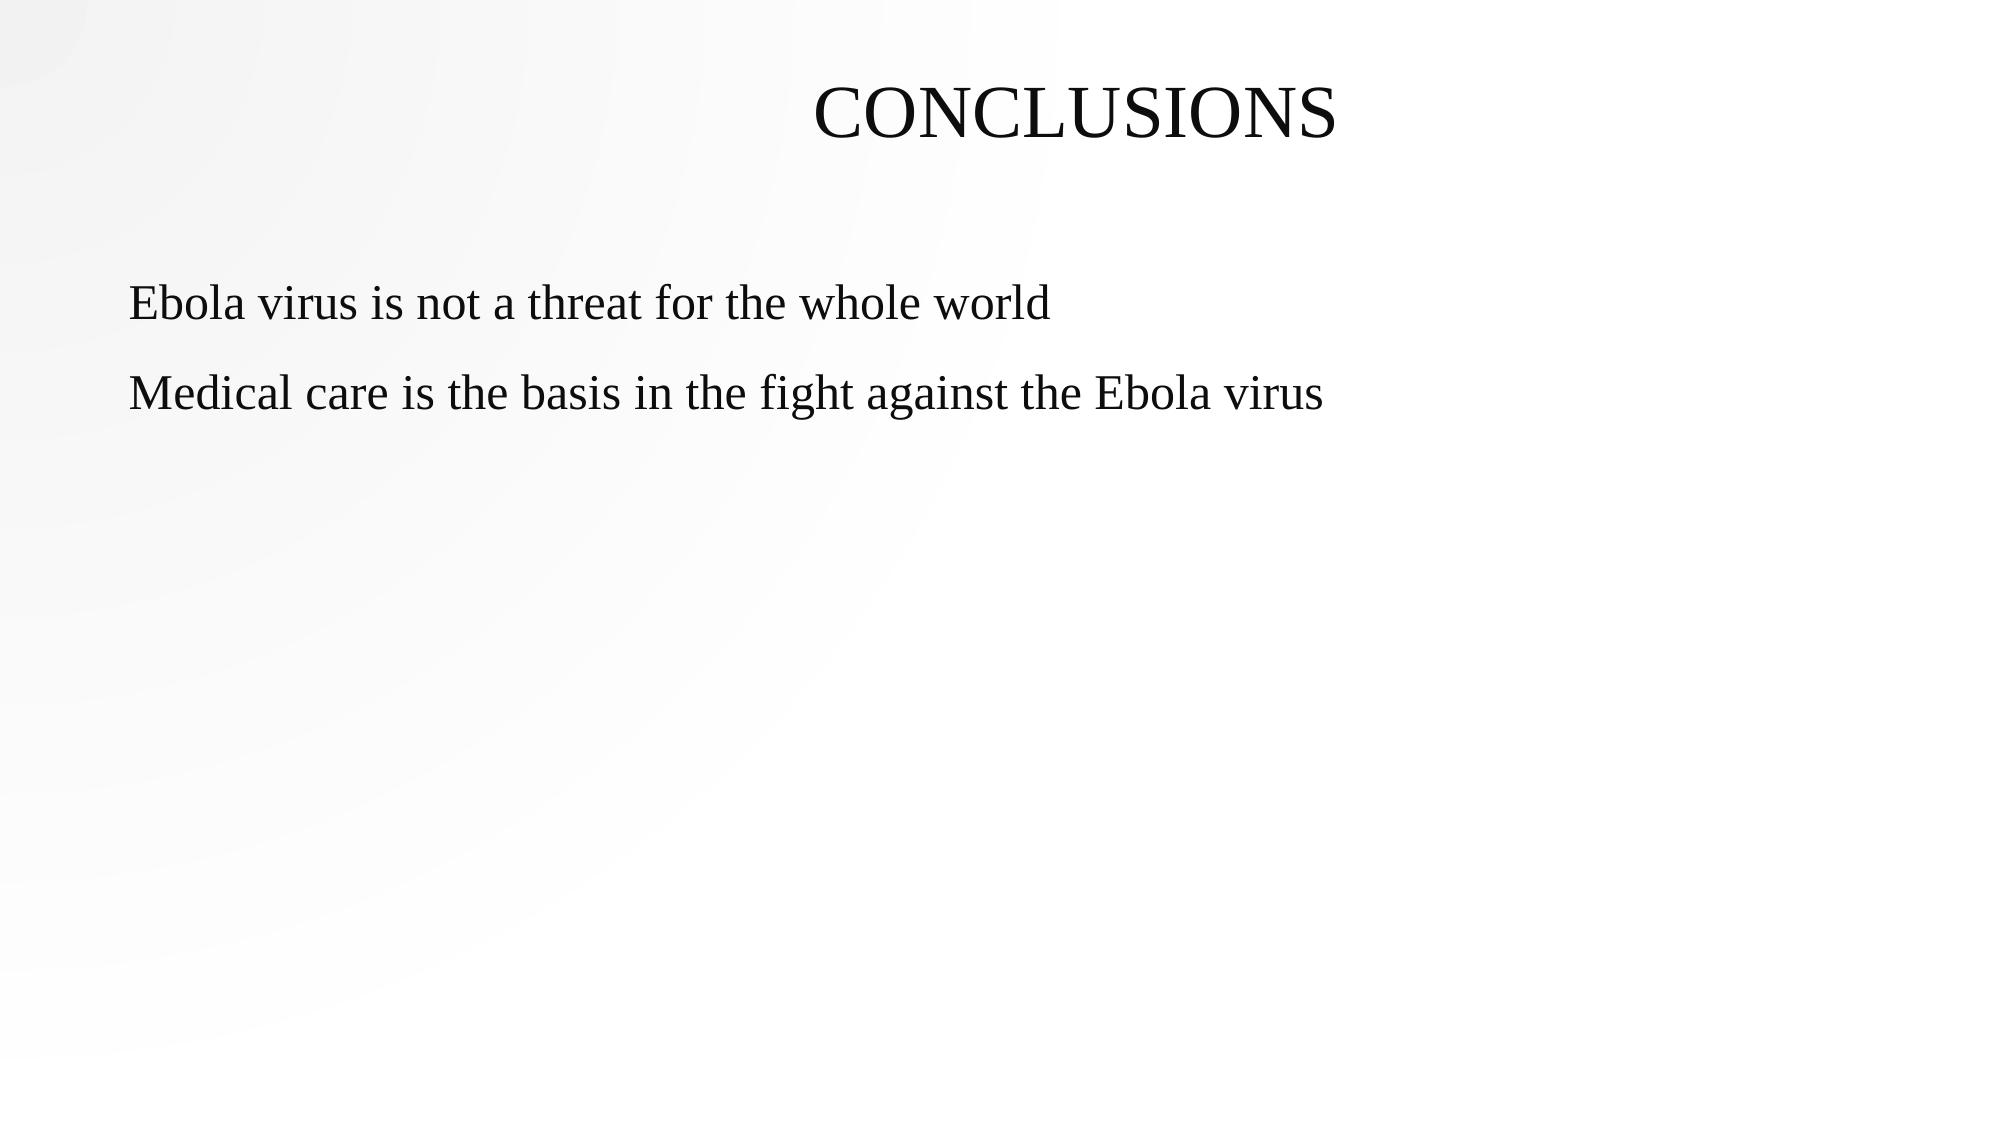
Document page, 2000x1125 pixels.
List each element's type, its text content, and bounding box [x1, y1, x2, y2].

text_box Ebola virus is not a threat for the whole world Medical care is the basis in the fight against the Ebola virus [114, 232, 1339, 427]
text_box CONCLUSIONS [799, 55, 1355, 160]
